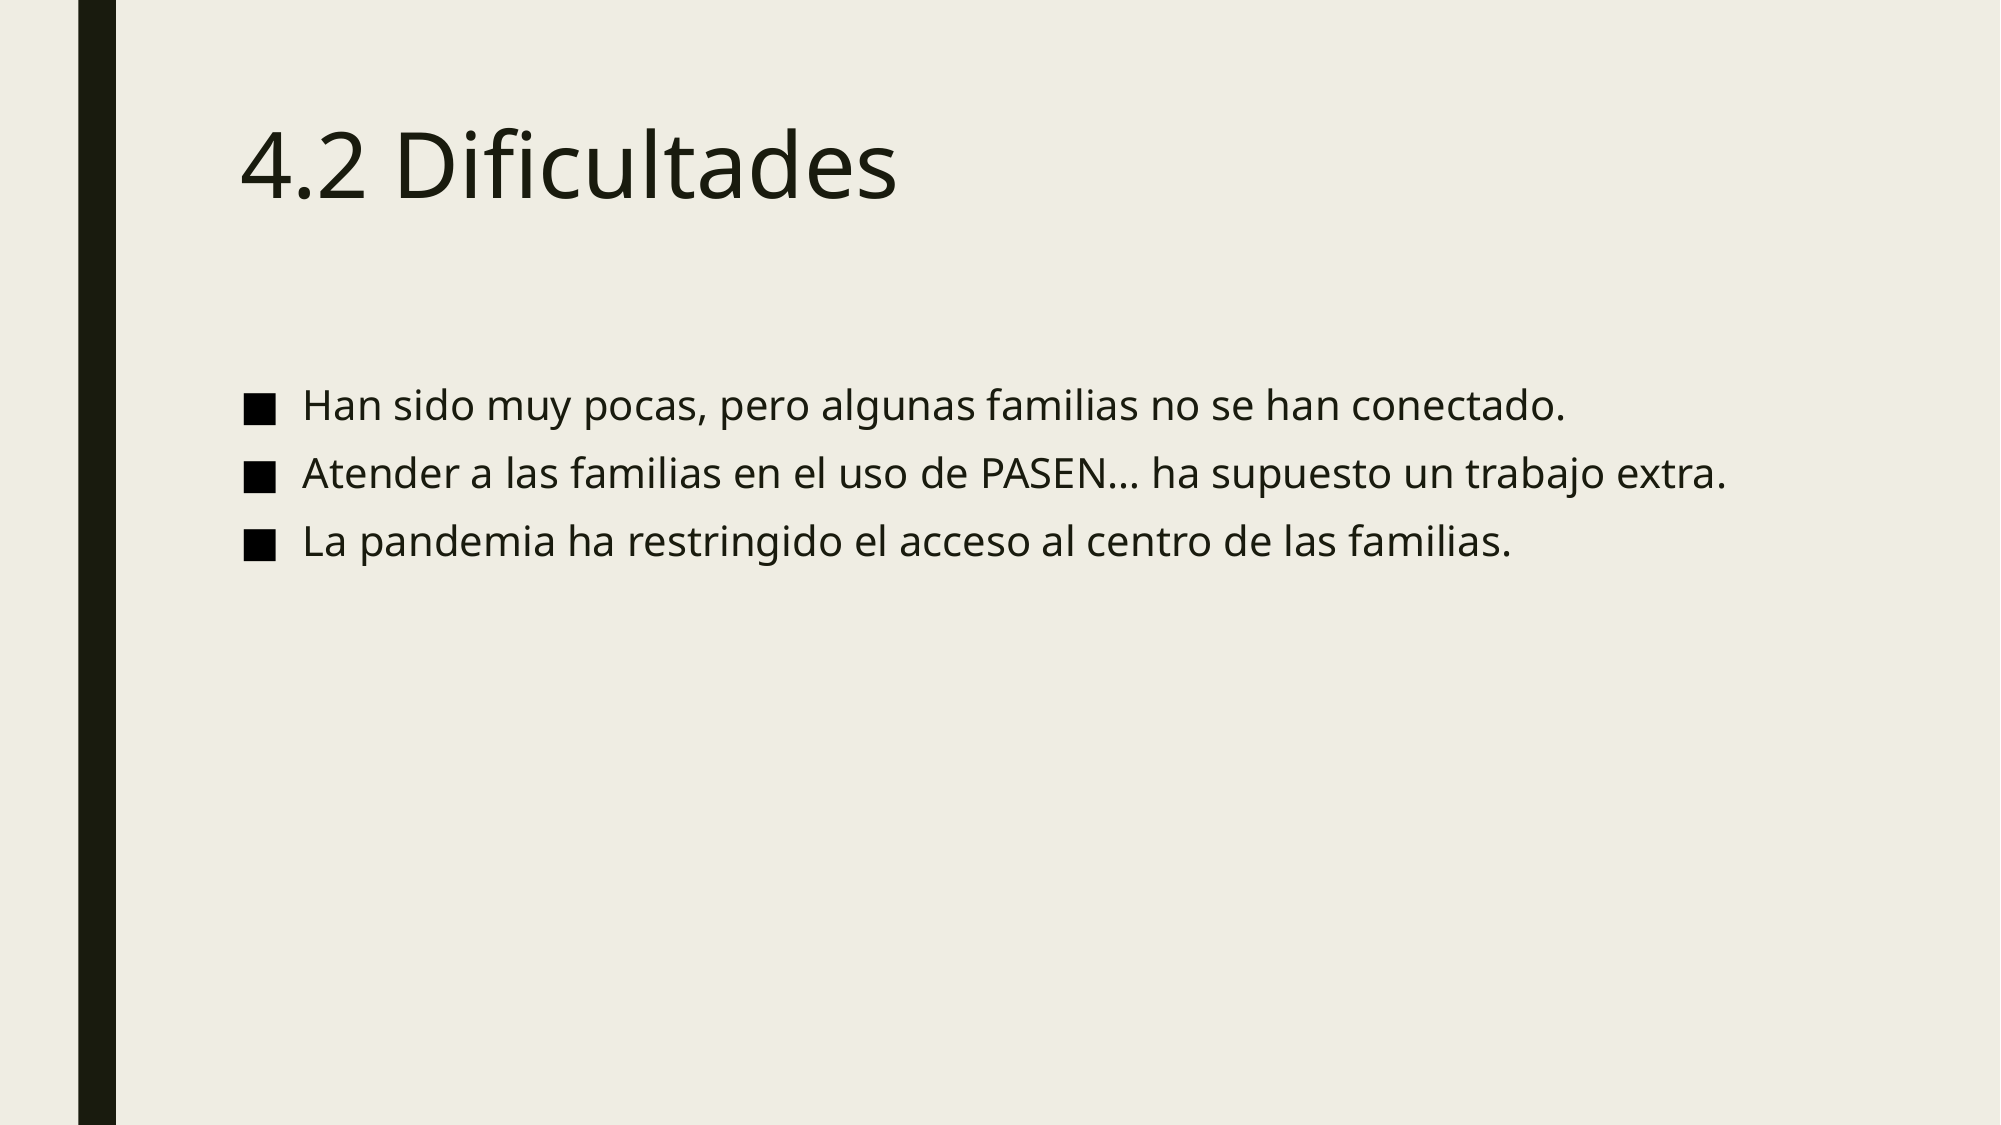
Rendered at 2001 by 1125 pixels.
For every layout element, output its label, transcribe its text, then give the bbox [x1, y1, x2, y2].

title 4.2 Dificultades [225, 112, 1801, 357]
list Han sido muy pocas, pero algunas familias no se han conectado. Atender a las familias en el uso de PASEN… ha supuesto un trabajo extra. La pandemia ha restringido el acceso al centro de las familias. [225, 375, 1801, 963]
